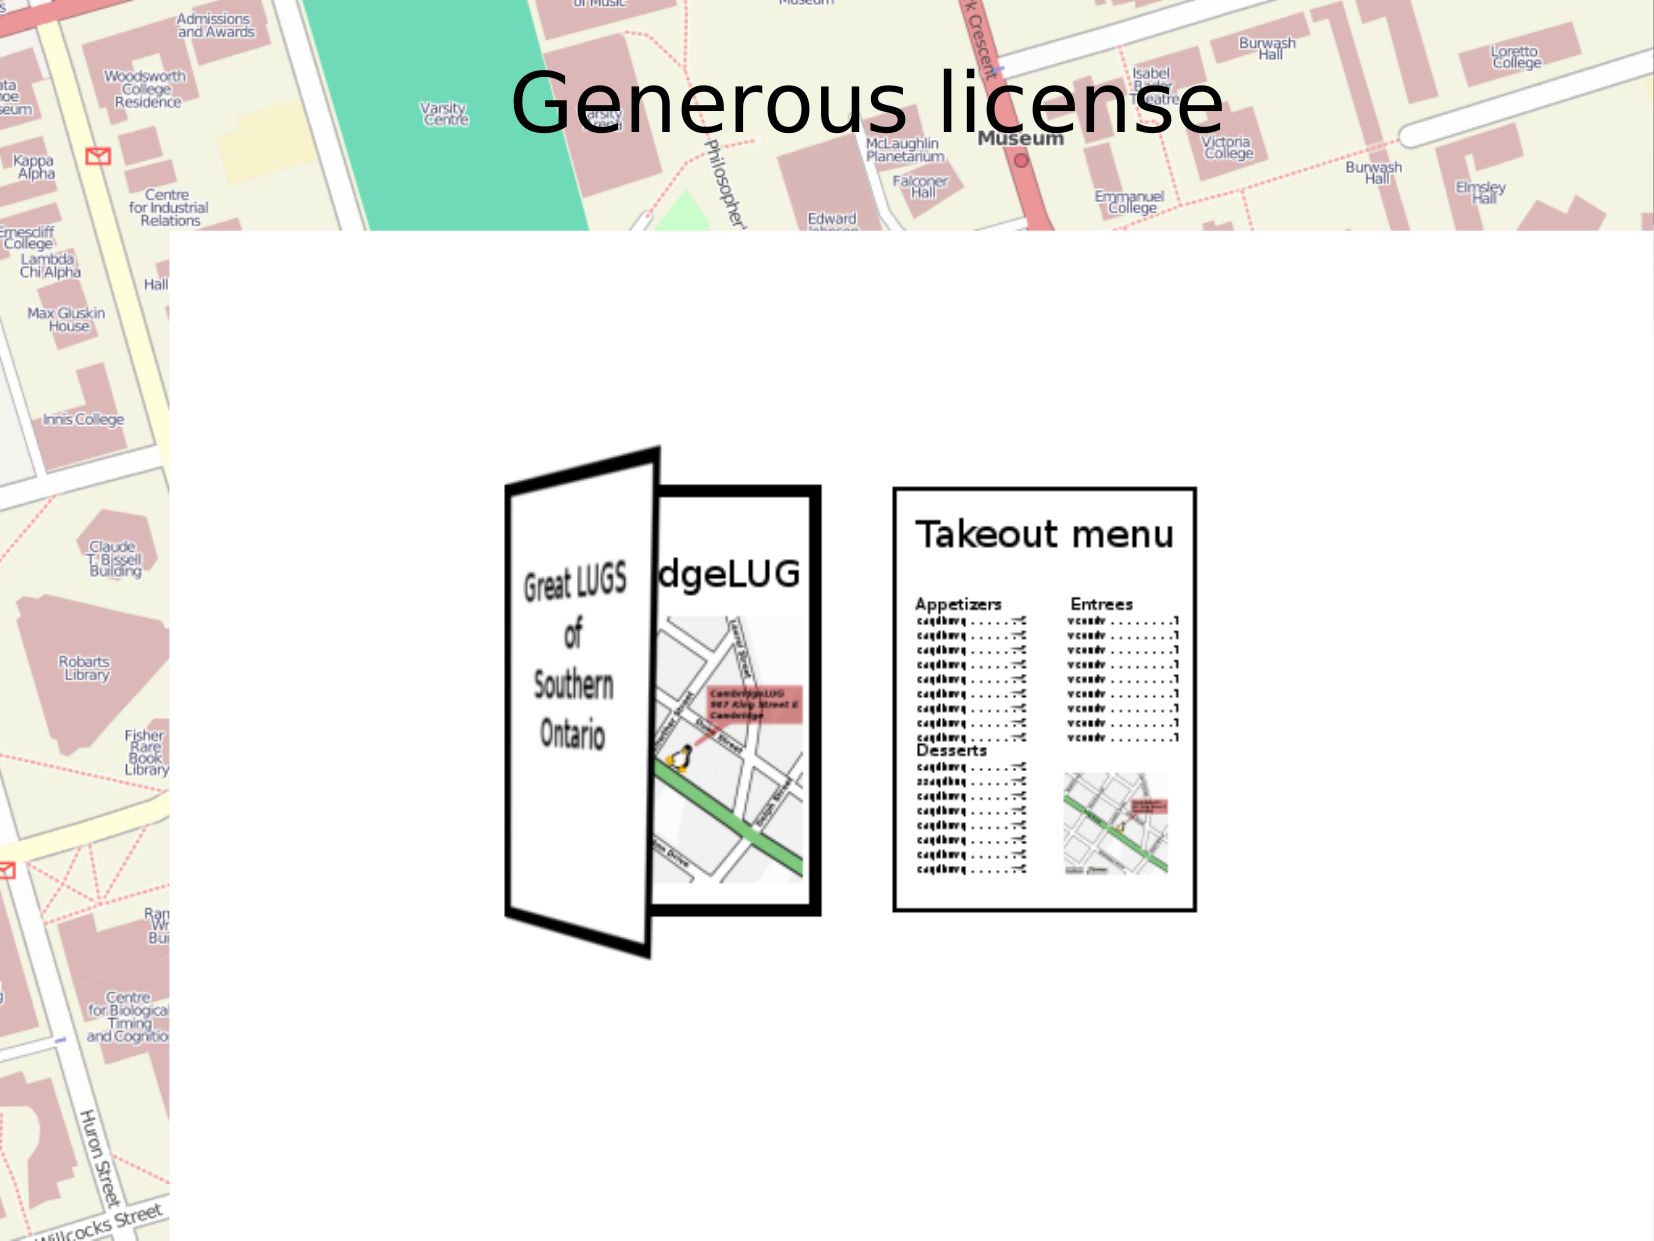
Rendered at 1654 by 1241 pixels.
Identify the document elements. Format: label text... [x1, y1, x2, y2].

picture [0, 0, 1654, 1241]
title Generous license [124, 0, 1613, 208]
